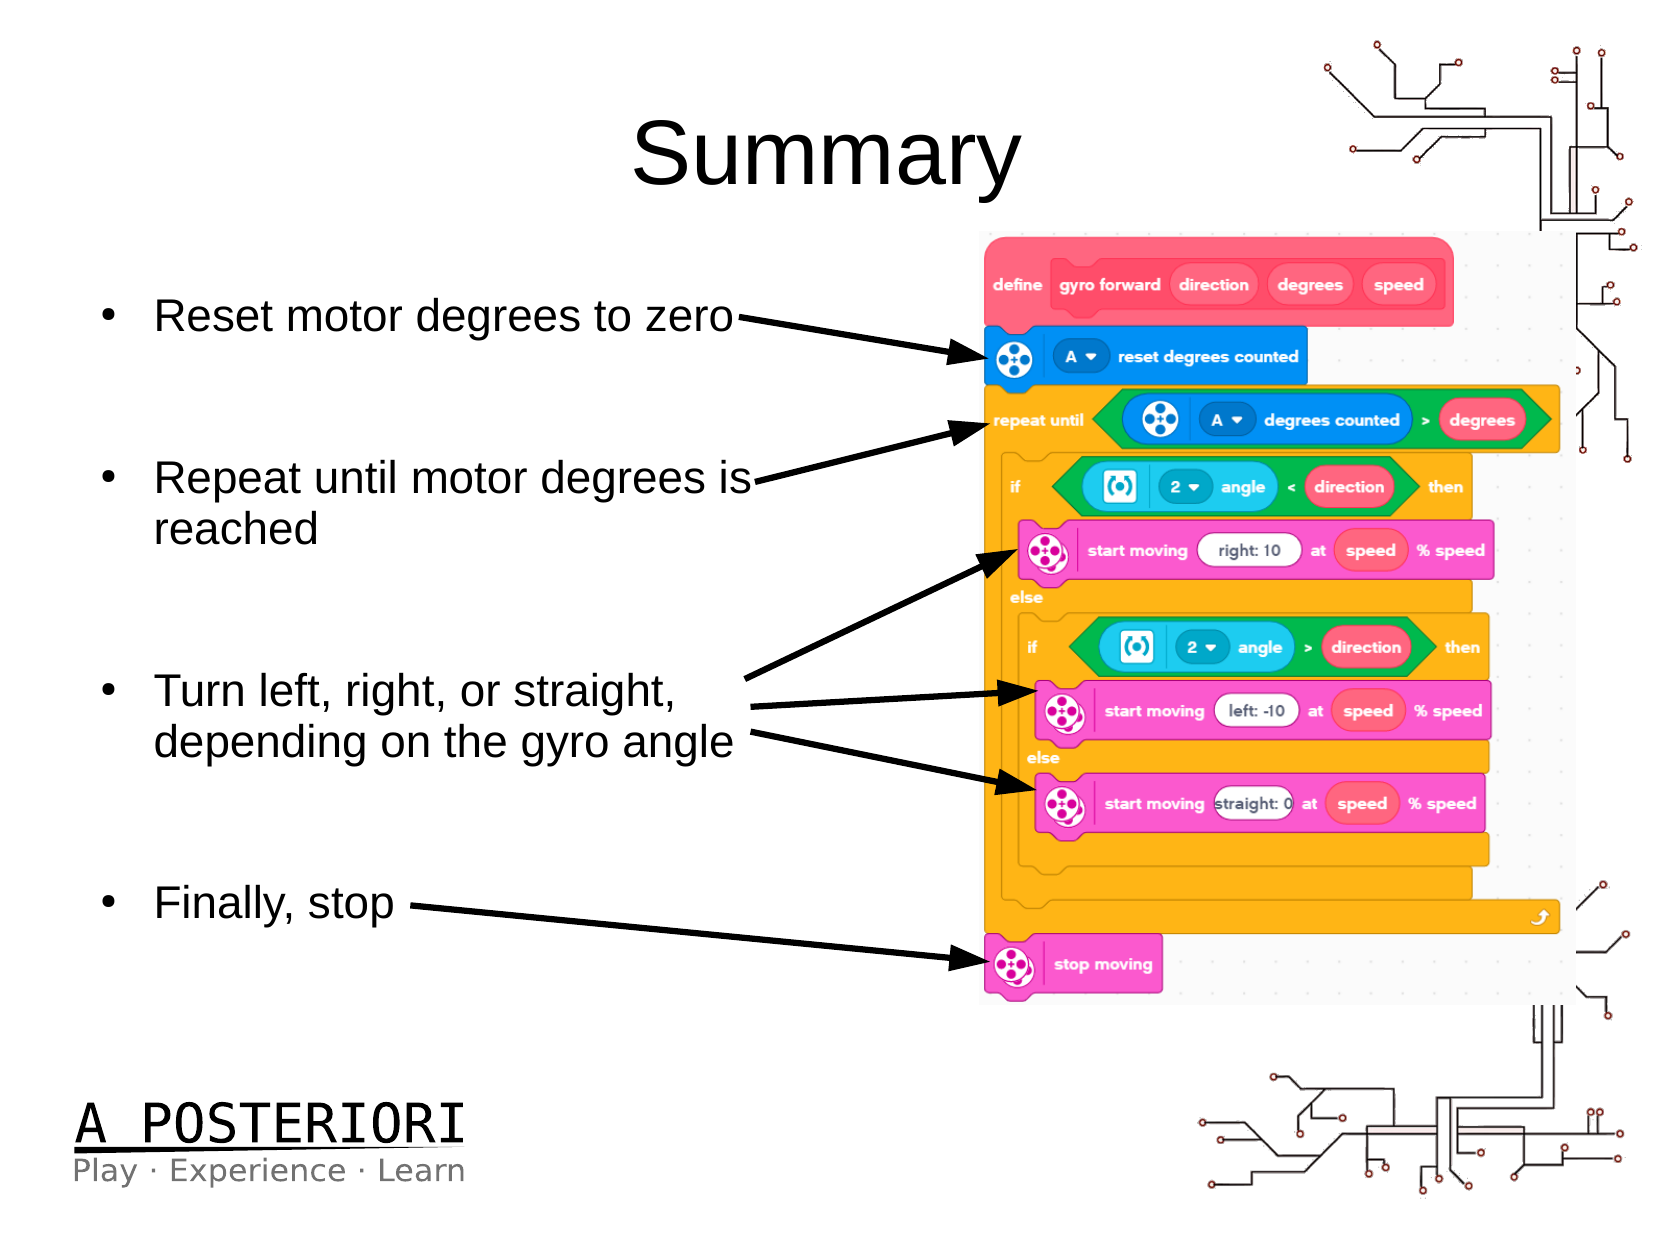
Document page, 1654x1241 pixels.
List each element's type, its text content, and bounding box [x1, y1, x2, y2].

list Reset motor degrees to zero Repeat until motor degrees is reached Turn left, right, or straight, depending on the gyro angle Finally, stop [82, 290, 871, 1010]
picture [979, 35, 1643, 1200]
title Summary [82, 49, 1571, 257]
